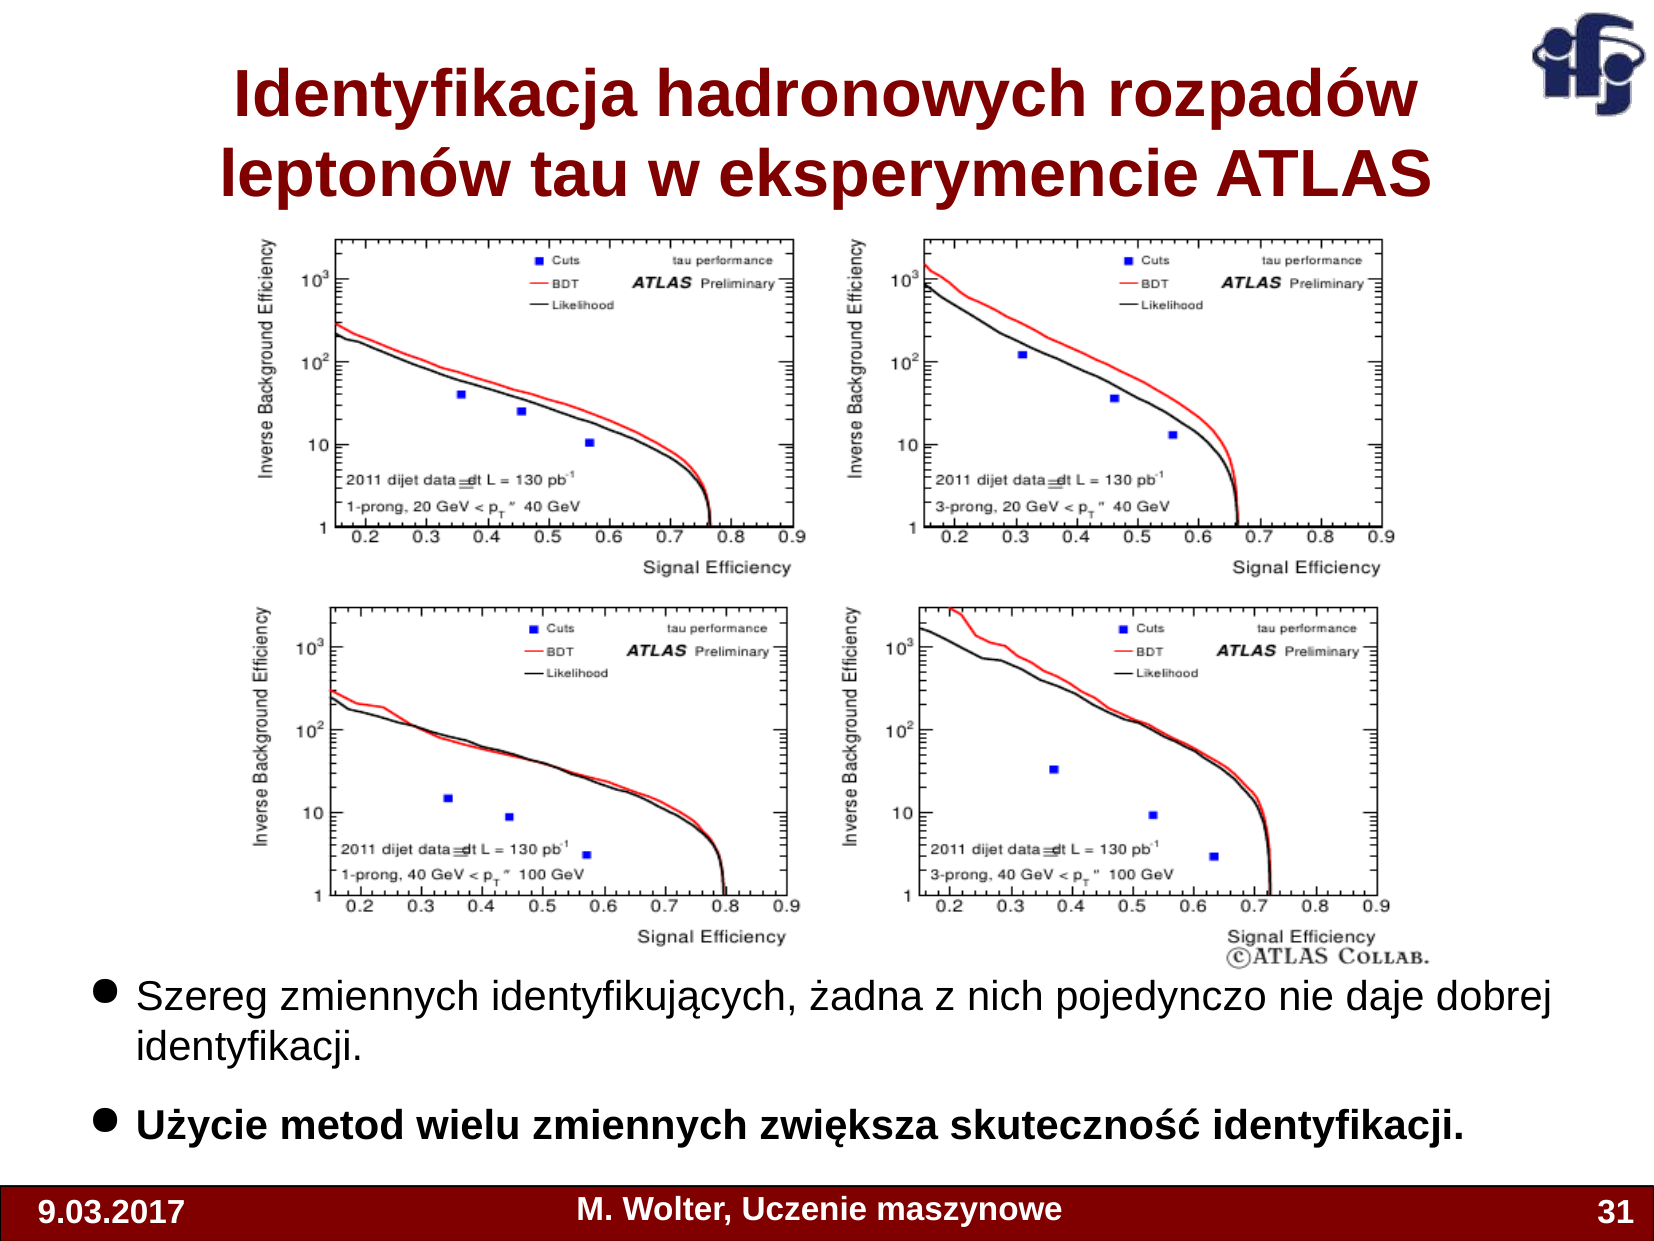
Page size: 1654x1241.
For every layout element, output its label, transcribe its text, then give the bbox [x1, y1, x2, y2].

picture [1525, 0, 1654, 129]
title Identyfikacja hadronowych rozpadów leptonów tau w eksperymencie ATLAS [82, 25, 1571, 233]
picture [236, 218, 1447, 975]
list Szereg zmiennych identyfikujących, żadna z nich pojedynczo nie daje dobrej identyfikacji. Użycie metod wielu zmiennych zwiększa skuteczność identyfikacji. [88, 968, 1577, 1152]
